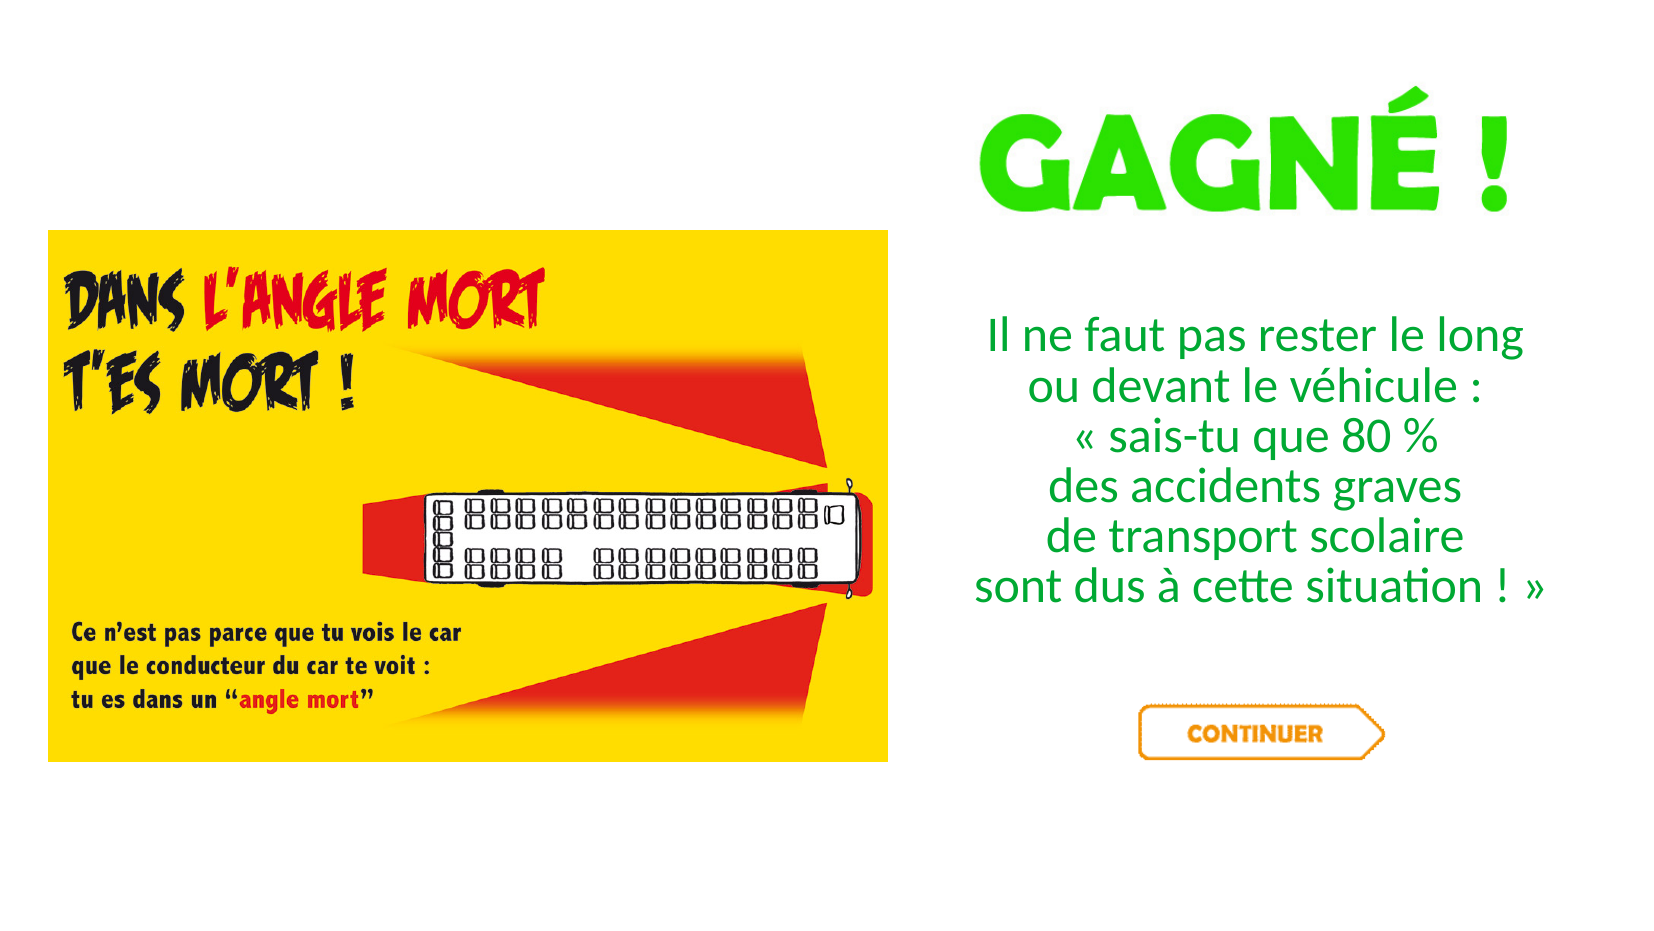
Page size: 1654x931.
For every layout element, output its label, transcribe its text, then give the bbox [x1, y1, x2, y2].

picture [941, 65, 1554, 243]
picture [1137, 702, 1388, 763]
text_box Il ne faut pas rester le long ou devant le véhicule : « sais-tu que 80 % des accidents graves de transport scolaire sont dus à cette situation ! » [915, 307, 1607, 623]
picture [48, 230, 888, 762]
